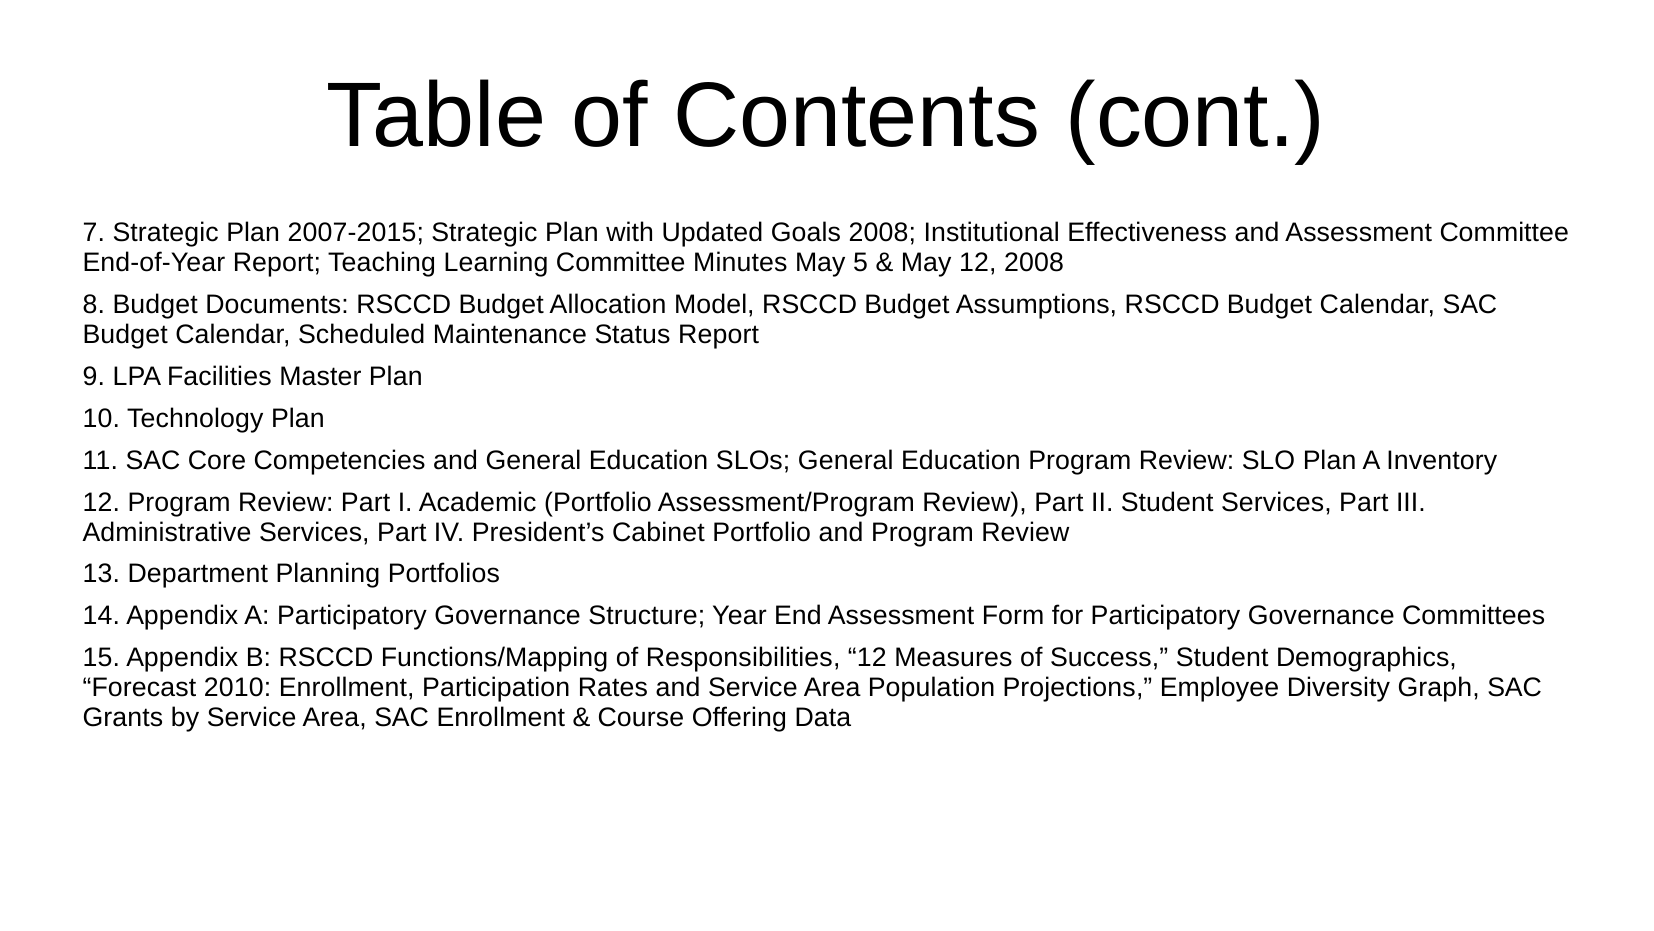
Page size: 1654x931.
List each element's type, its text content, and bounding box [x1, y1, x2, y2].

title Table of Contents (cont.) [82, 37, 1571, 193]
list 7. Strategic Plan 2007-2015; Strategic Plan with Updated Goals 2008; Institutional Effectiveness and Assessment Committee End-of-Year Report; Teaching Learning Committee Minutes May 5 & May 12, 2008 8. Budget Documents: RSCCD Budget Allocation Model, RSCCD Budget Assumptions, RSCCD Budget Calendar, SAC Budget Calendar, Scheduled Maintenance Status Report 9. LPA Facilities Master Plan 10. Technology Plan 11. SAC Core Competencies and General Education SLOs; General Education Program Review: SLO Plan A Inventory 12. Program Review: Part I. Academic (Portfolio Assessment/Program Review), Part II. Student Services, Part III. Administrative Services, Part IV. President’s Cabinet Portfolio and Program Review 13. Department Planning Portfolios 14. Appendix A: Participatory Governance Structure; Year End Assessment Form for Participatory Governance Committees 15. Appendix B: RSCCD Functions/Mapping of Responsibilities, “12 Measures of Success,” Student Demographics, “Forecast 2010: Enrollment, Participation Rates and Service Area Population Projections,” Employee Diversity Graph, SAC Grants by Service Area, SAC Enrollment & Course Offering Data [82, 217, 1571, 758]
